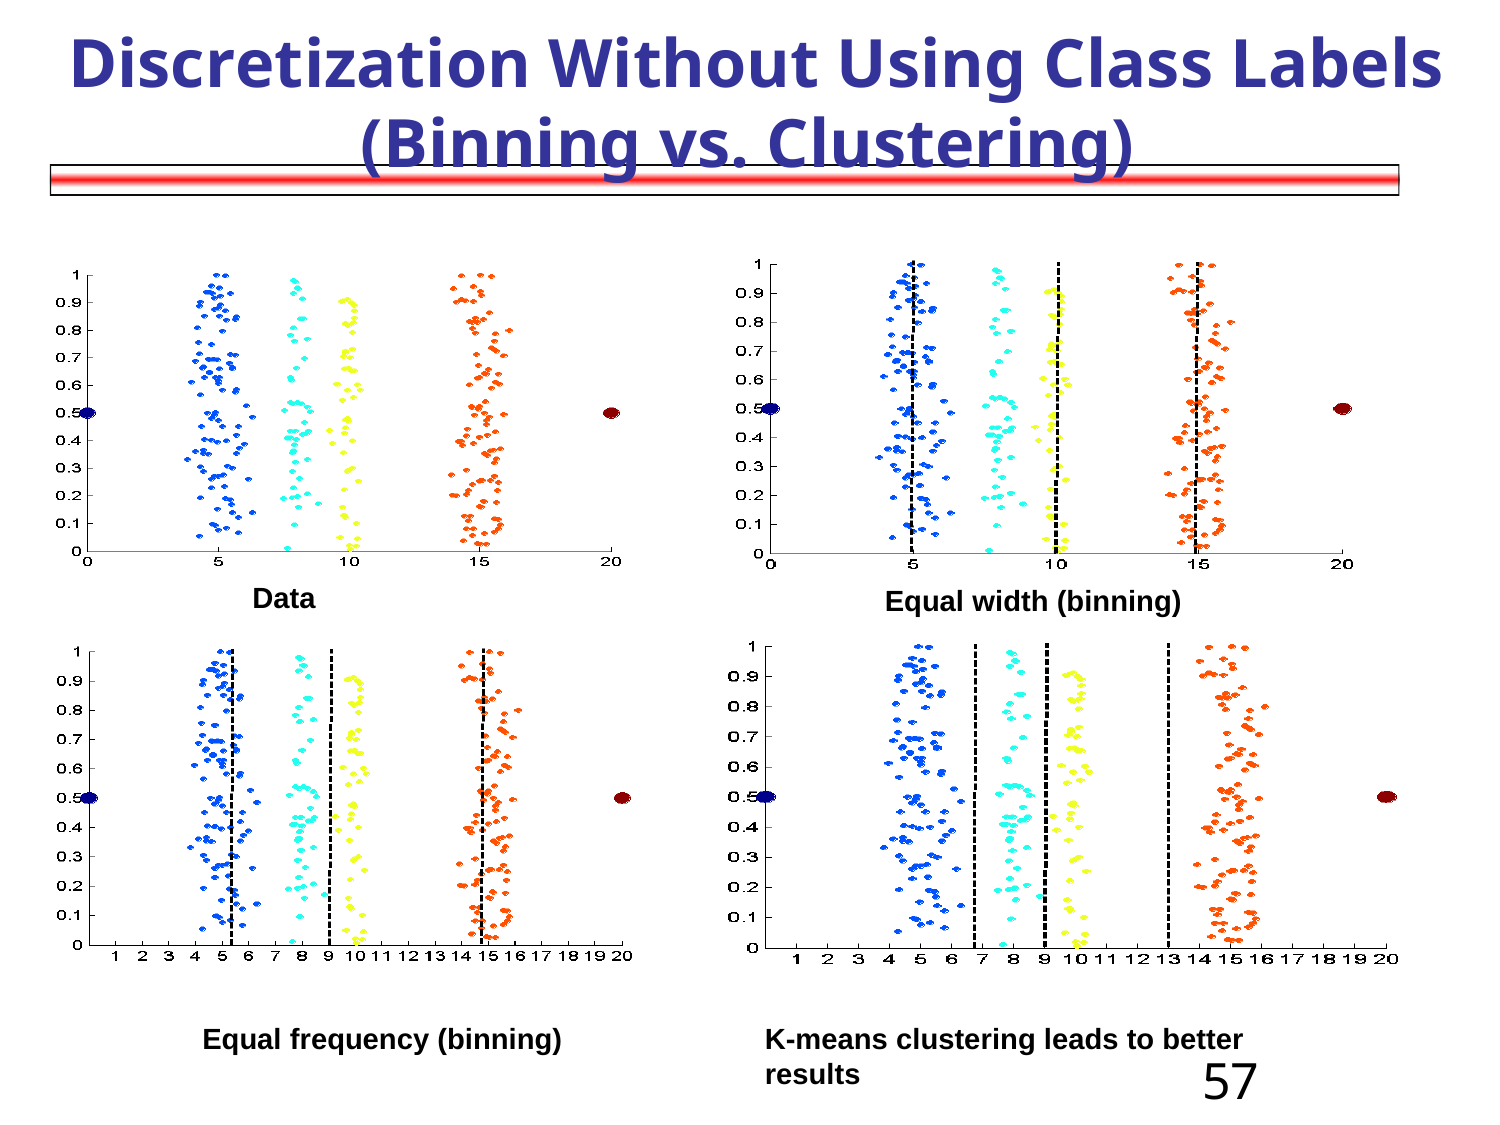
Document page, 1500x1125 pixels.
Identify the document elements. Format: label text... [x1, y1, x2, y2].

text_box K-means clustering leads to better results [750, 1012, 1363, 1098]
text_box Data [237, 571, 550, 623]
picture [0, 618, 1463, 988]
title Discretization Without Using Class Labels (Binning vs. Clustering) [37, 0, 1476, 189]
picture [0, 237, 1413, 592]
text_box <number> [1187, 1062, 1500, 1125]
text_box Equal width (binning) [869, 574, 1283, 625]
text_box Equal frequency (binning) [187, 1012, 601, 1063]
